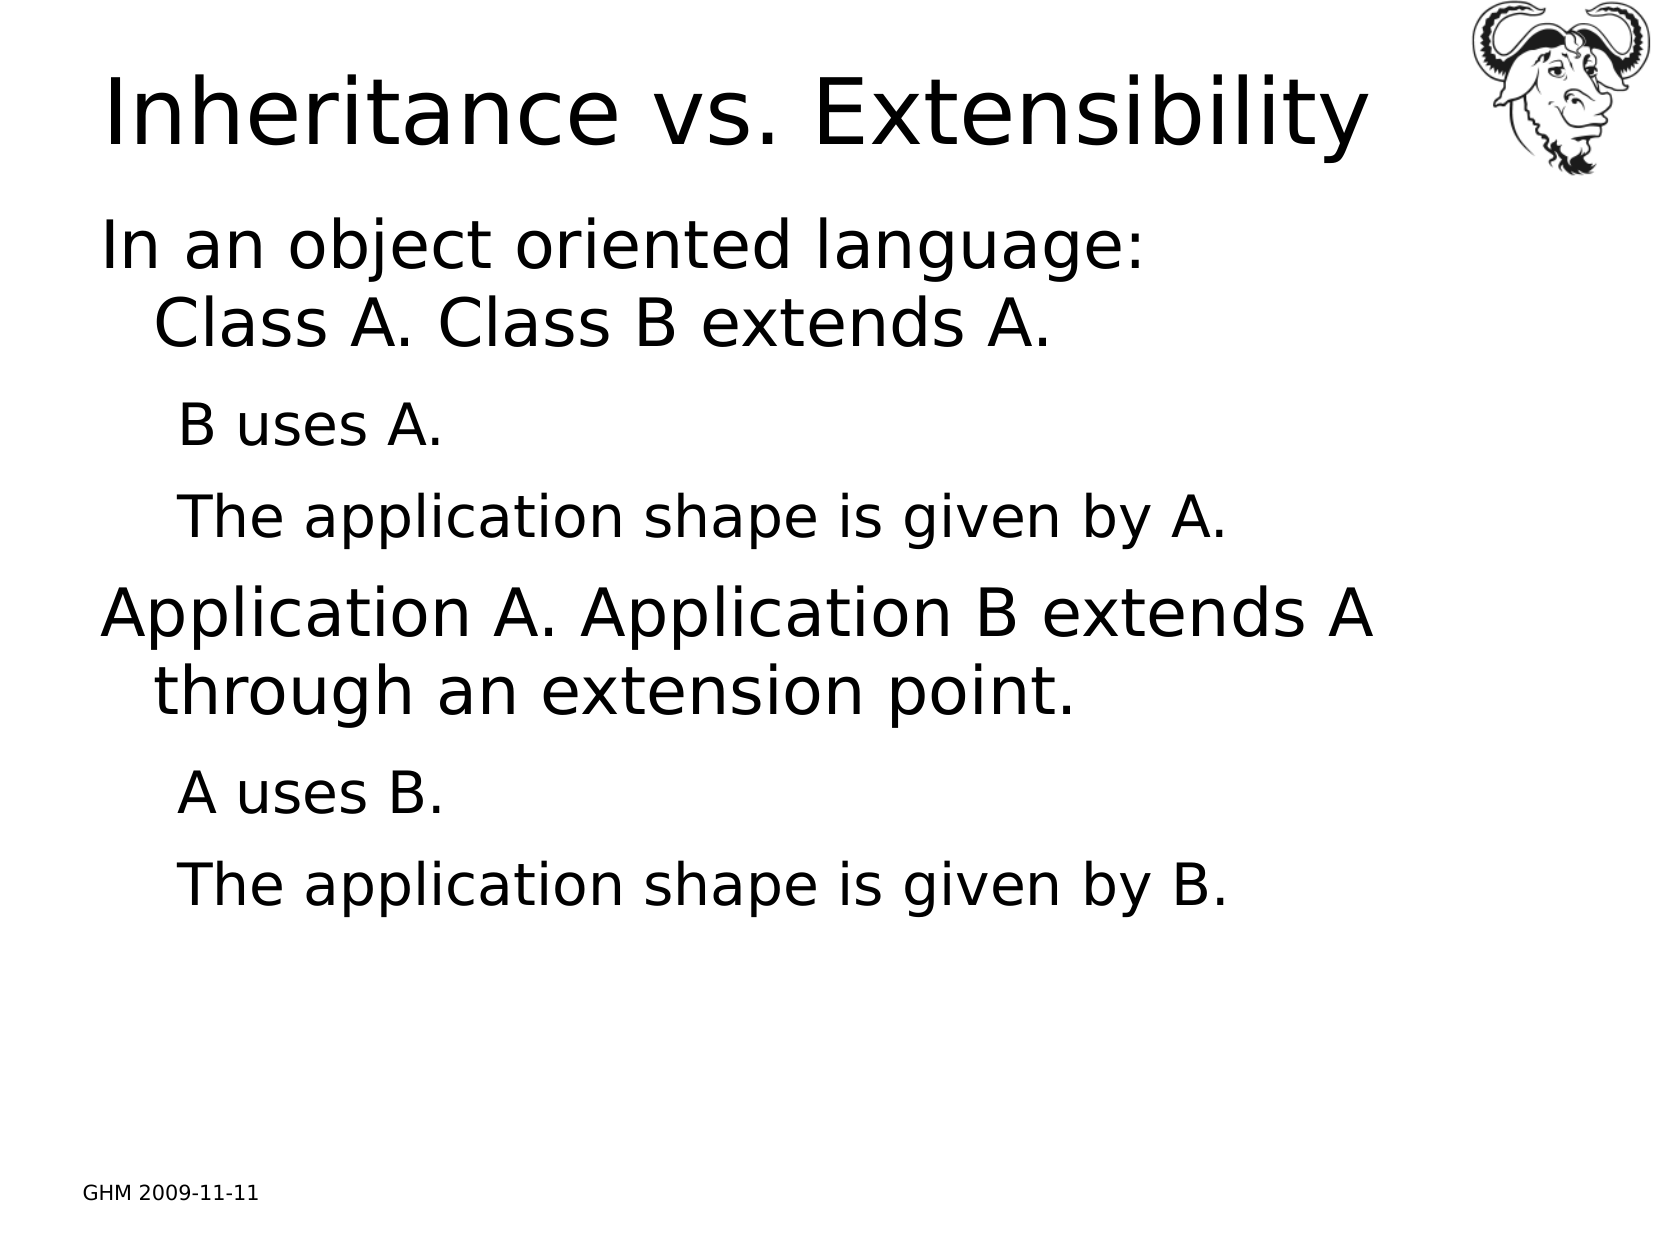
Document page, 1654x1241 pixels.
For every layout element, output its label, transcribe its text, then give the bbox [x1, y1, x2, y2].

list In an object oriented language: Class A. Class B extends A. B uses A. The application shape is given by A. Application A. Application B extends A through an extension point. A uses B. The application shape is given by B. [82, 206, 1571, 1137]
title Inheritance vs. Extensibility [88, 56, 1388, 170]
picture [1469, 0, 1654, 178]
